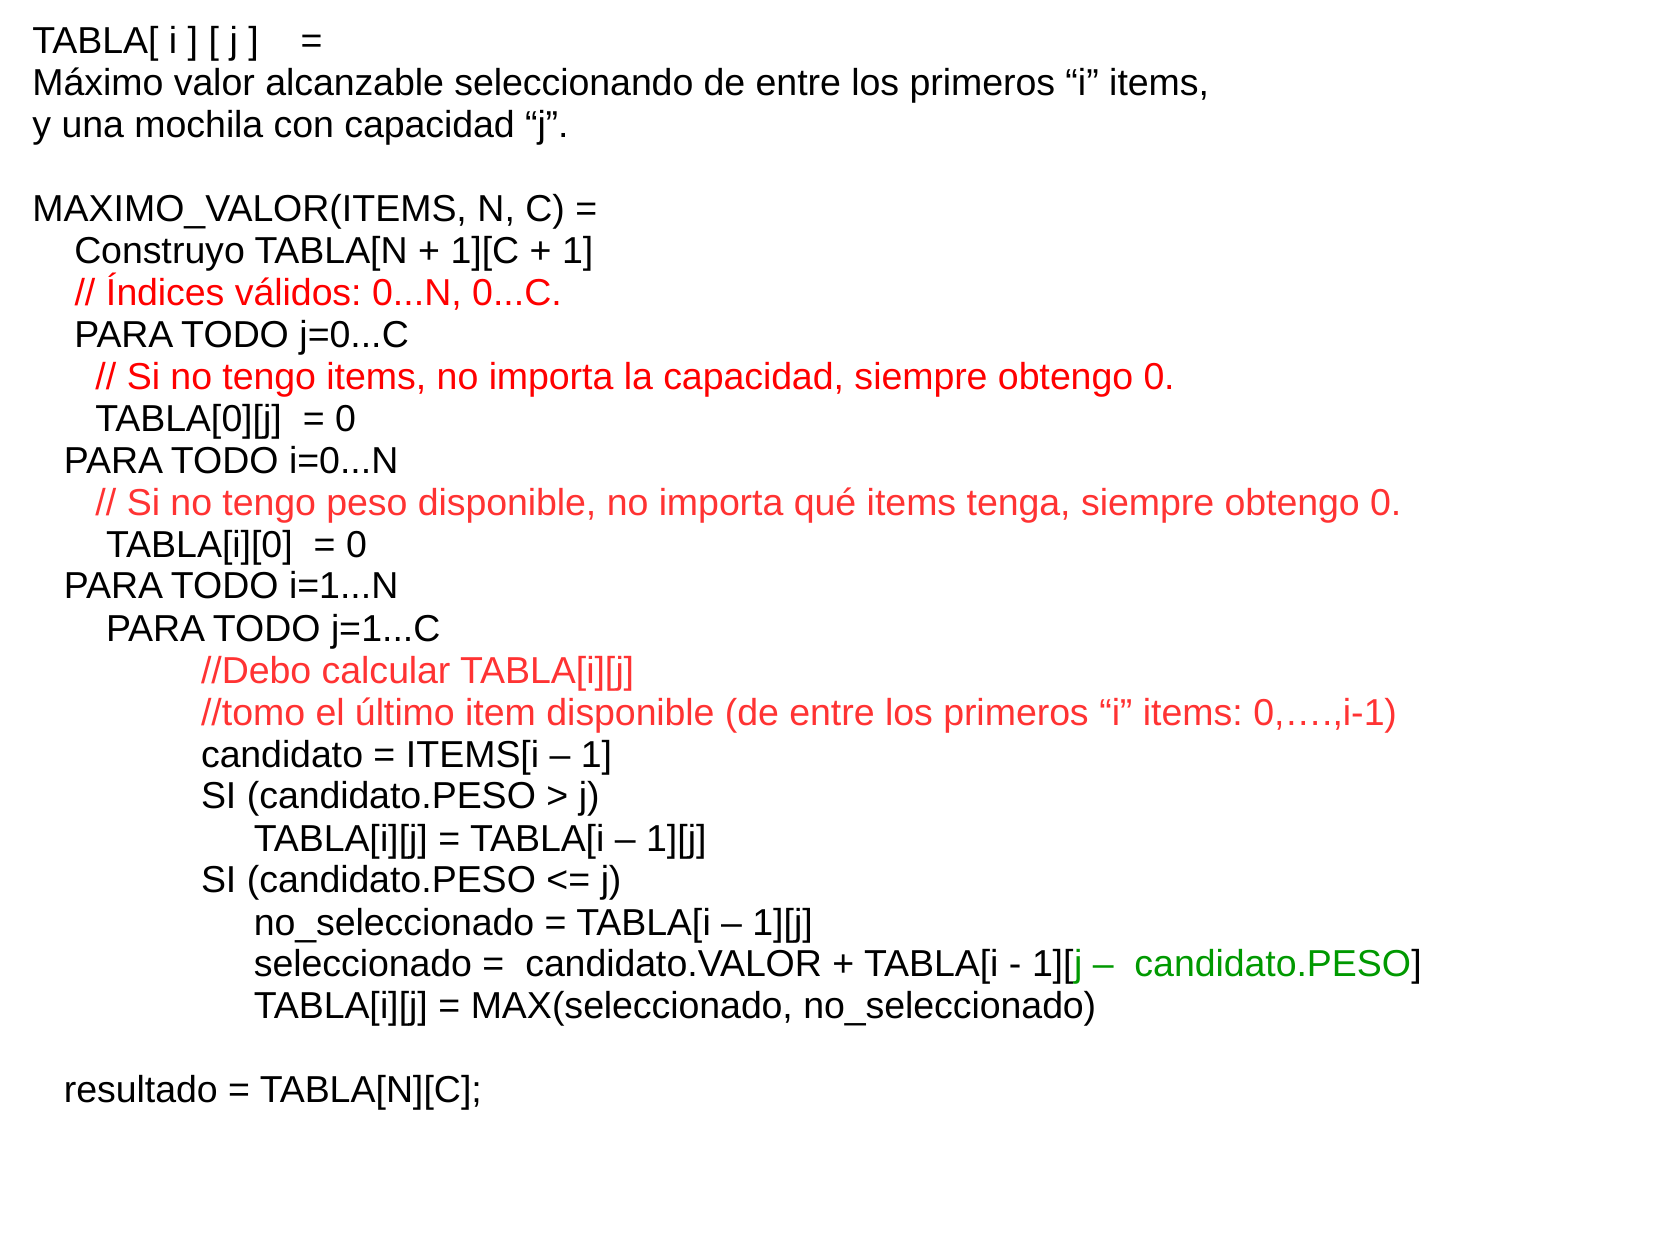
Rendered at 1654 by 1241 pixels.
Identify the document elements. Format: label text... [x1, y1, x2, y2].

text_box TABLA[ i ] [ j ] = Máximo valor alcanzable seleccionando de entre los primeros “i” items, y una mochila con capacidad “j”. MAXIMO_VALOR(ITEMS, N, C) = Construyo TABLA[N + 1][C + 1] // Índices válidos: 0...N, 0...C. PARA TODO j=0...C // Si no tengo items, no importa la capacidad, siempre obtengo 0. TABLA[0][j] = 0 PARA TODO i=0...N // Si no tengo peso disponible, no importa qué items tenga, siempre obtengo 0. TABLA[i][0] = 0 PARA TODO i=1...N PARA TODO j=1...C //Debo calcular TABLA[i][j] //tomo el último item disponible (de entre los primeros “i” items: 0,….,i-1) candidato = ITEMS[i – 1] SI (candidato.PESO > j) TABLA[i][j] = TABLA[i – 1][j] SI (candidato.PESO <= j) no_seleccionado = TABLA[i – 1][j] seleccionado = candidato.VALOR + TABLA[i - 1][j – candidato.PESO] TABLA[i][j] = MAX(seleccionado, no_seleccionado) resultado = TABLA[N][C]; [17, 11, 1648, 1241]
